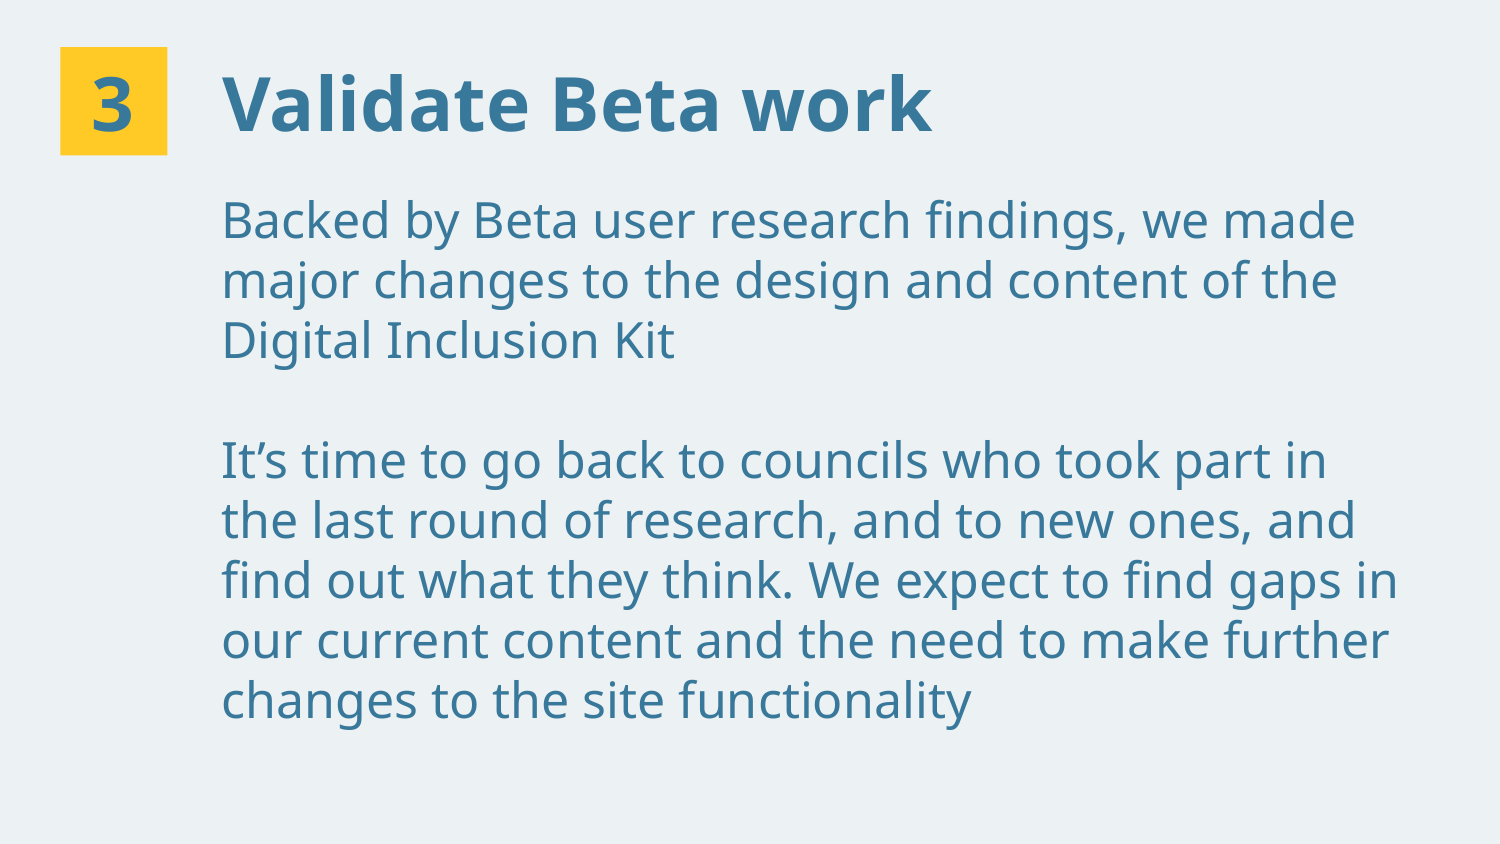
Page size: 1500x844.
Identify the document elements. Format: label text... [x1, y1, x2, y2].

subtitle Backed by Beta user research findings, we made major changes to the design and content of the Digital Inclusion Kit It’s time to go back to councils who took part in the last round of research, and to new ones, and find out what they think. We expect to find gaps in our current content and the need to make further changes to the site functionality [221, 189, 1402, 784]
title 3 [60, 47, 168, 156]
title Validate Beta work [222, 47, 1403, 156]
